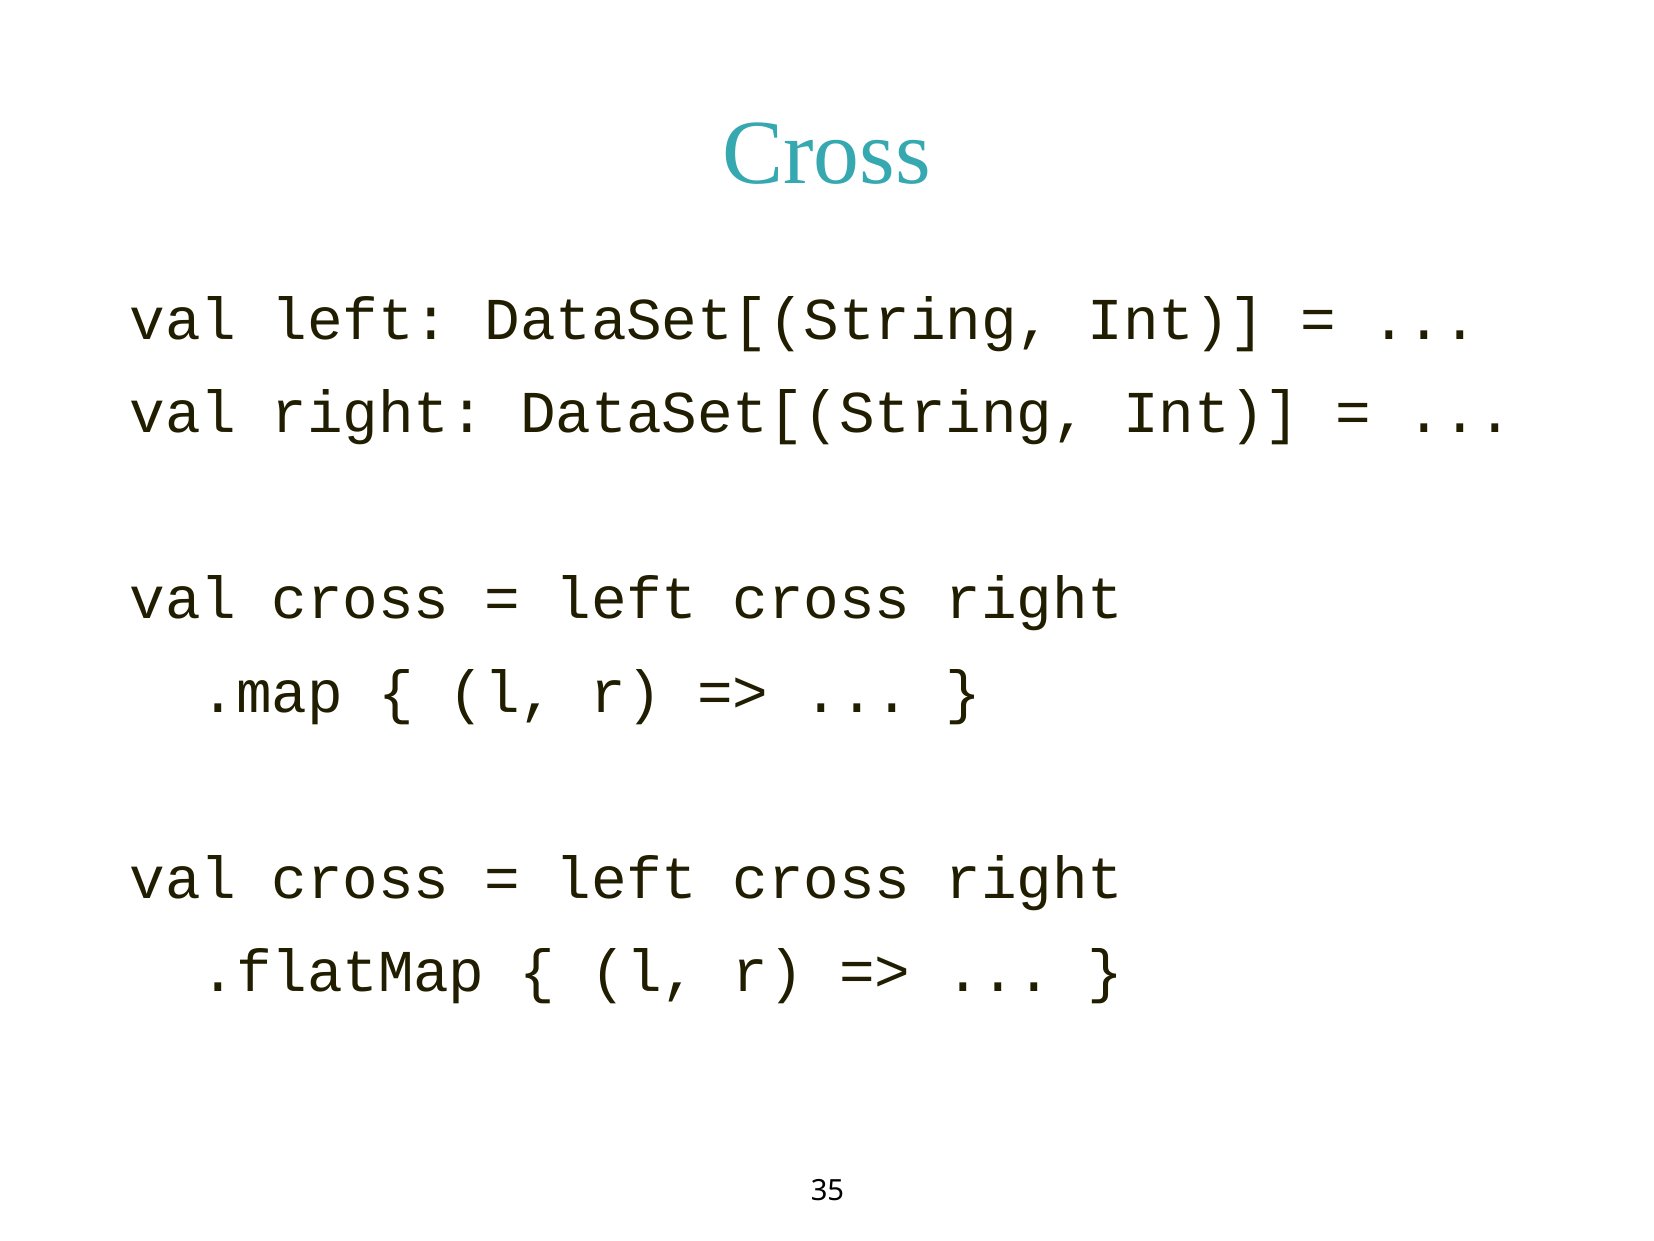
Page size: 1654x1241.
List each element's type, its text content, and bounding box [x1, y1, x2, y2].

list val left: DataSet[(String, Int)] = ... val right: DataSet[(String, Int)] = ... val cross = left cross right .map { (l, r) => ... } val cross = left cross right .flatMap { (l, r) => ... } [129, 290, 1654, 1010]
title Cross [82, 49, 1571, 257]
